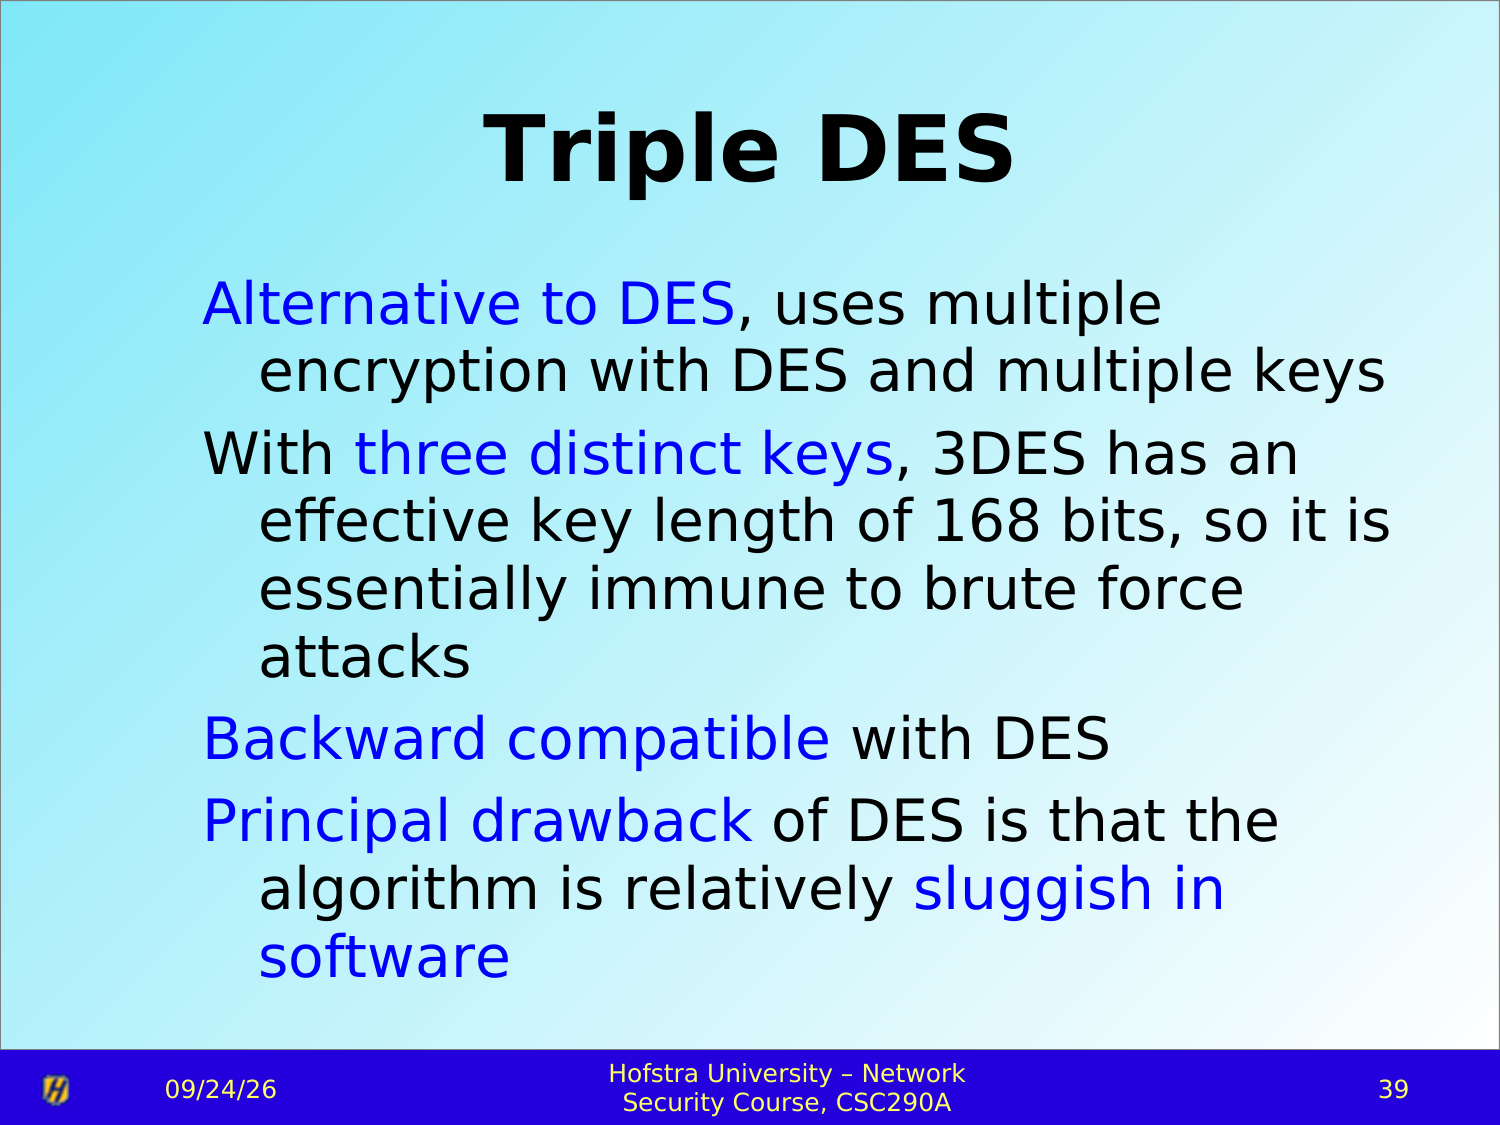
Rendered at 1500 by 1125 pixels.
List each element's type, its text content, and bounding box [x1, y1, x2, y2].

title Triple DES [112, 88, 1391, 212]
picture [37, 1072, 76, 1110]
list Alternative to DES, uses multiple encryption with DES and multiple keys With three distinct keys, 3DES has an effective key length of 168 bits, so it is essentially immune to brute force attacks Backward compatible with DES Principal drawback of DES is that the algorithm is relatively sluggish in software [187, 262, 1463, 999]
